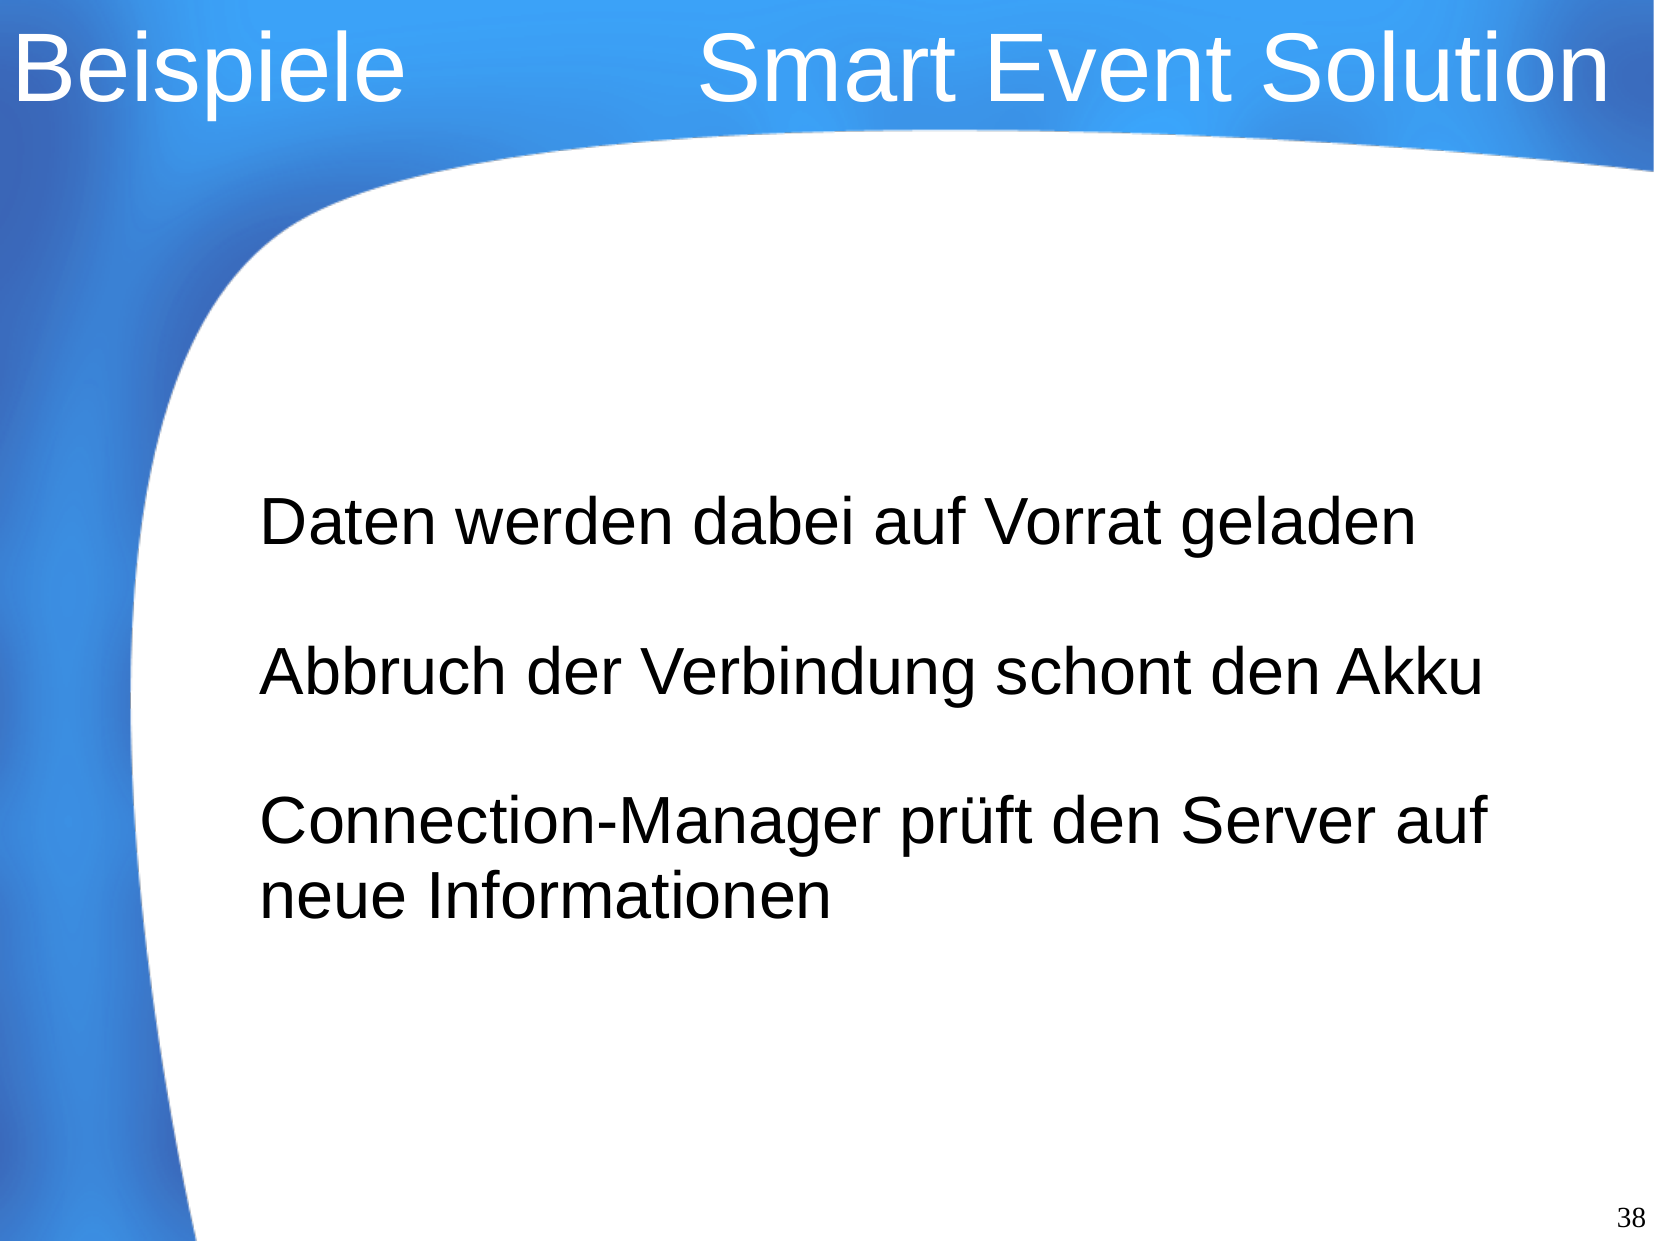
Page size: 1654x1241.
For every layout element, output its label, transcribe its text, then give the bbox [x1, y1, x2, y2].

subtitle Daten werden dabei auf Vorrat geladen Abbruch der Verbindung schont den Akku Connection-Manager prüft den Server auf neue Informationen [259, 248, 1560, 1170]
title Smart Event Solution [697, 13, 1619, 123]
picture [0, 0, 1654, 1241]
title Beispiele [11, 13, 697, 123]
